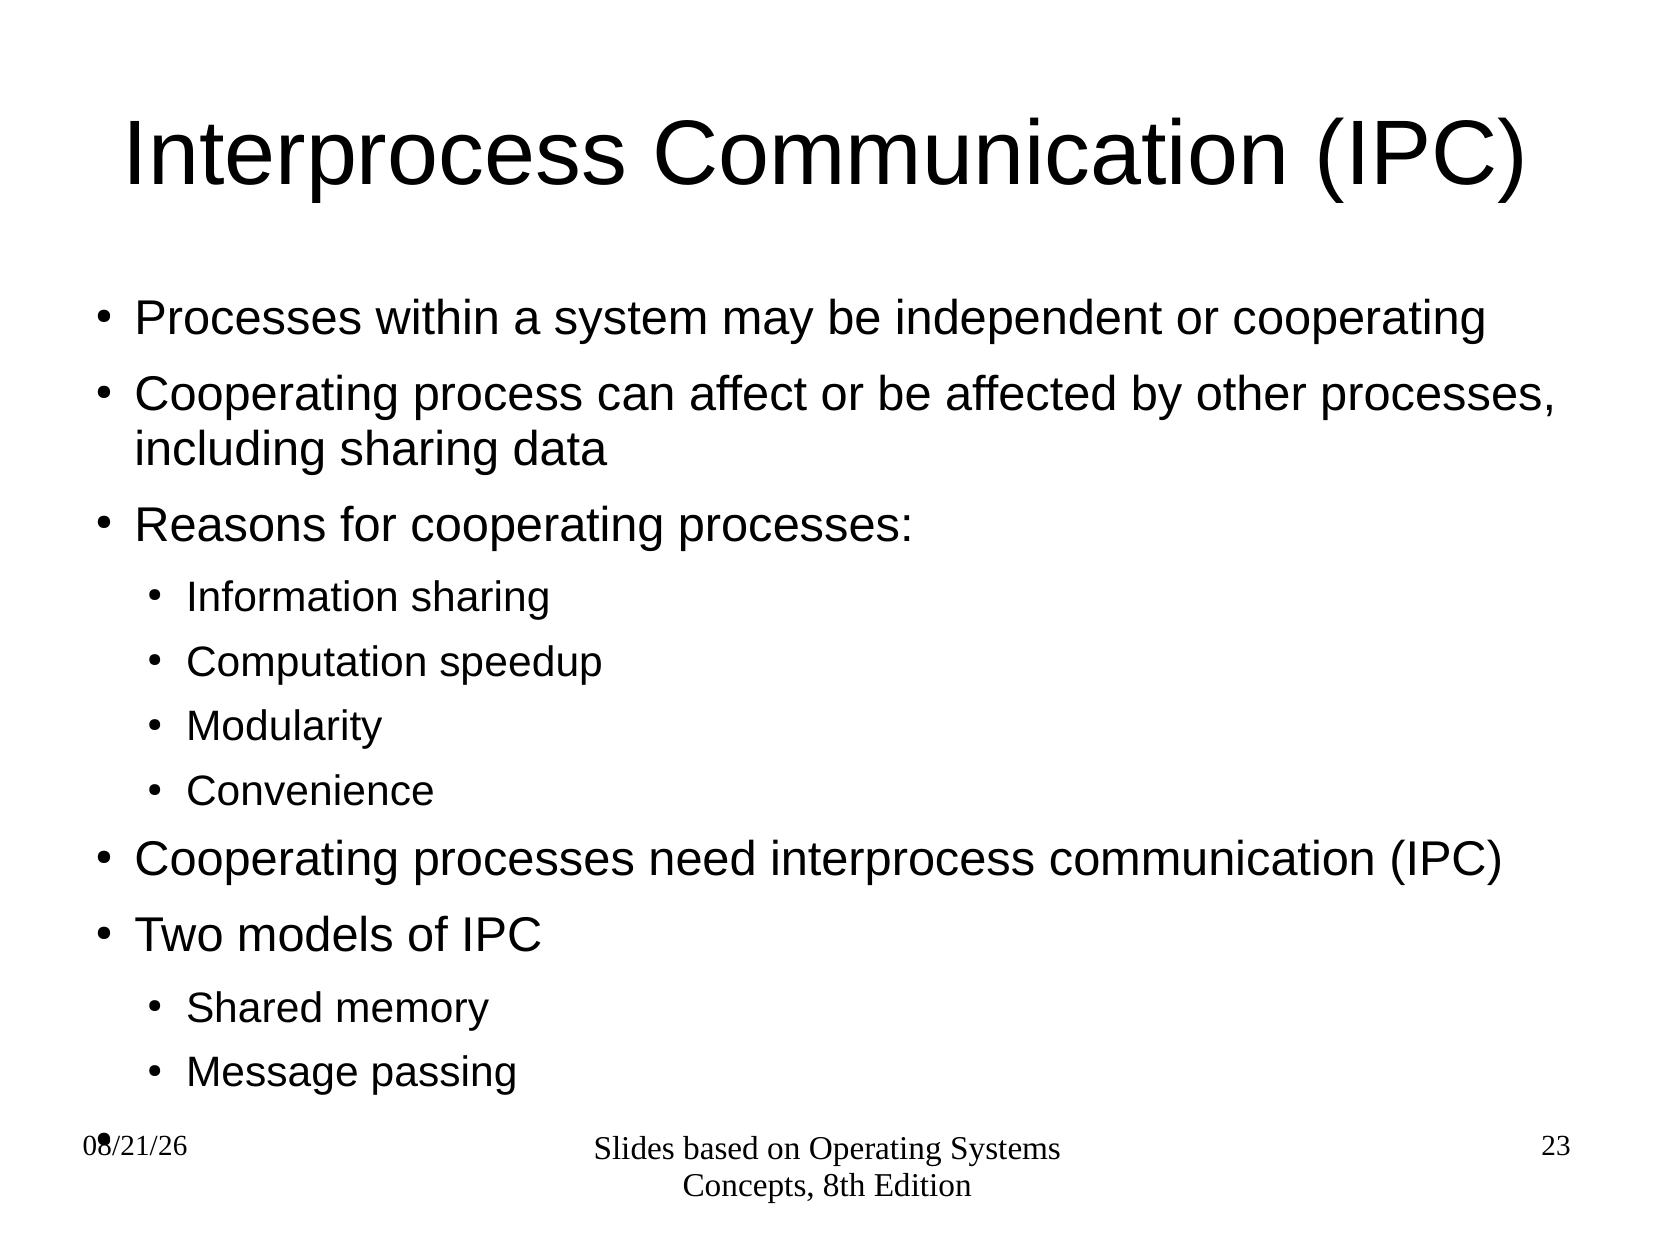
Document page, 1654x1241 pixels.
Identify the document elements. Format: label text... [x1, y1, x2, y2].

title Interprocess Communication (IPC) [82, 49, 1571, 257]
list Processes within a system may be independent or cooperating Cooperating process can affect or be affected by other processes, including sharing data Reasons for cooperating processes: Information sharing Computation speedup Modularity Convenience Cooperating processes need interprocess communication (IPC) Two models of IPC Shared memory Message passing [82, 290, 1571, 1109]
